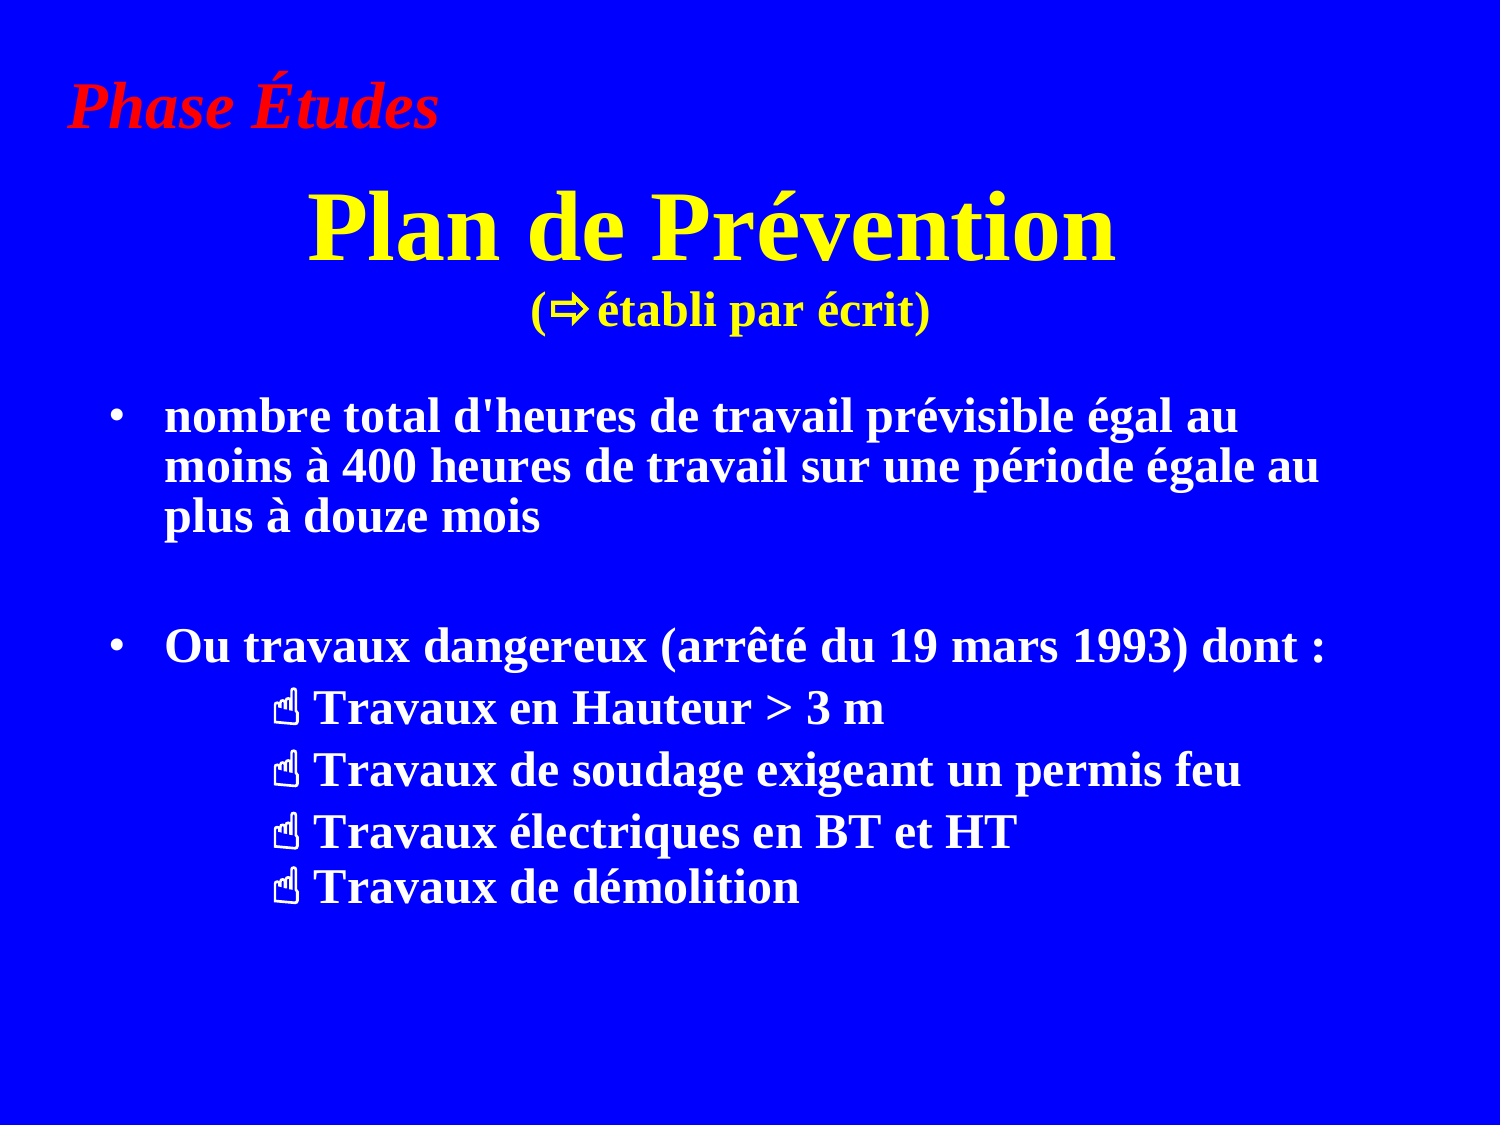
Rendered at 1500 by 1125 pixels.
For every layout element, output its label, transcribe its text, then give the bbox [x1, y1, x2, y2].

list nombre total d'heures de travail prévisible égal au moins à 400 heures de travail sur une période égale au plus à douze mois Ou travaux dangereux (arrêté du 19 mars 1993) dont :  Travaux en Hauteur > 3 m  Travaux de soudage exigeant un permis feu  Travaux électriques en BT et HT  Travaux de démolition [93, 385, 1369, 1024]
text_box Phase Études [53, 54, 754, 151]
title Plan de Prévention (établi par écrit) [87, 156, 1363, 353]
